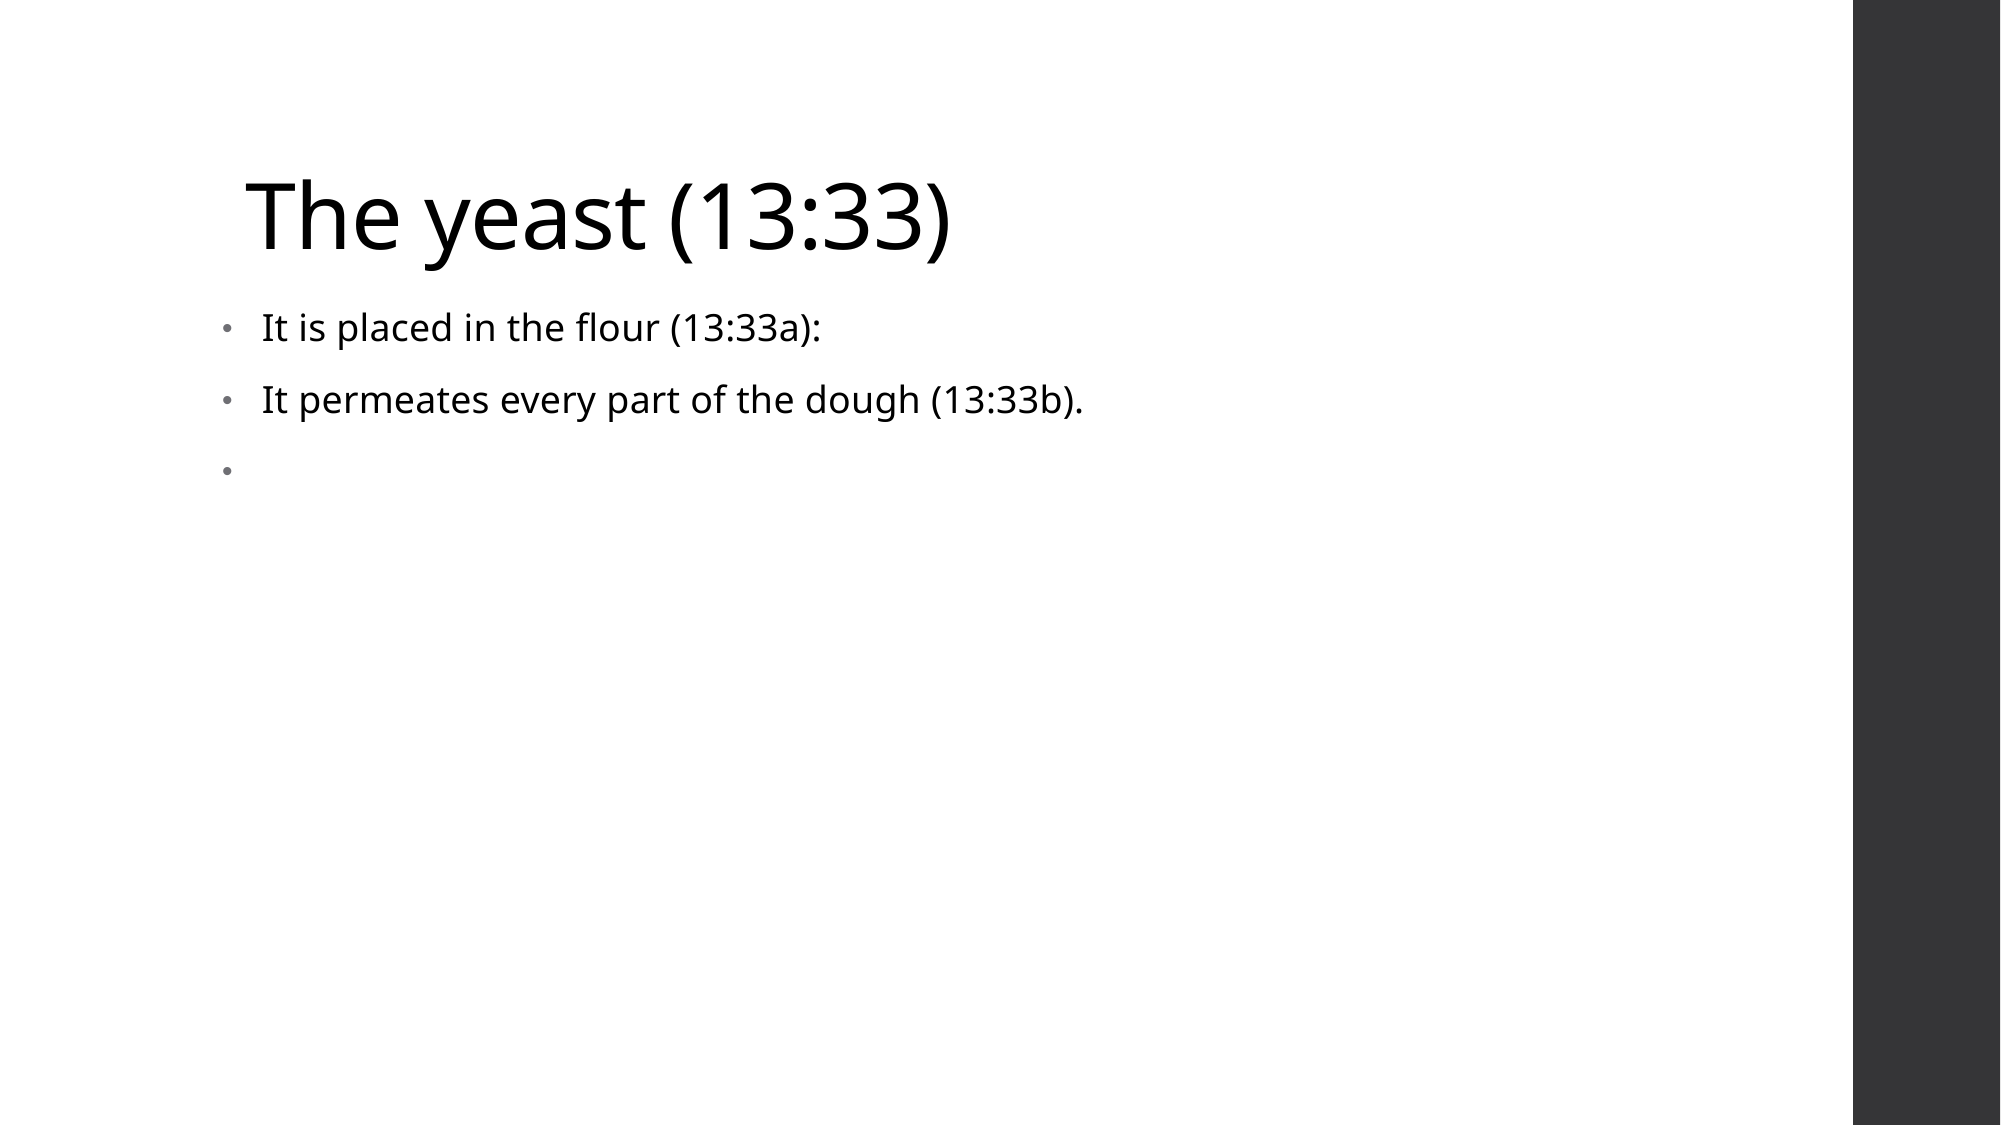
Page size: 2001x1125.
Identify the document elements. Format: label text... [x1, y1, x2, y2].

list It is placed in the flour (13:33a): It permeates every part of the dough (13:33b). [206, 299, 1617, 1014]
title The yeast (13:33) [206, 60, 1797, 278]
